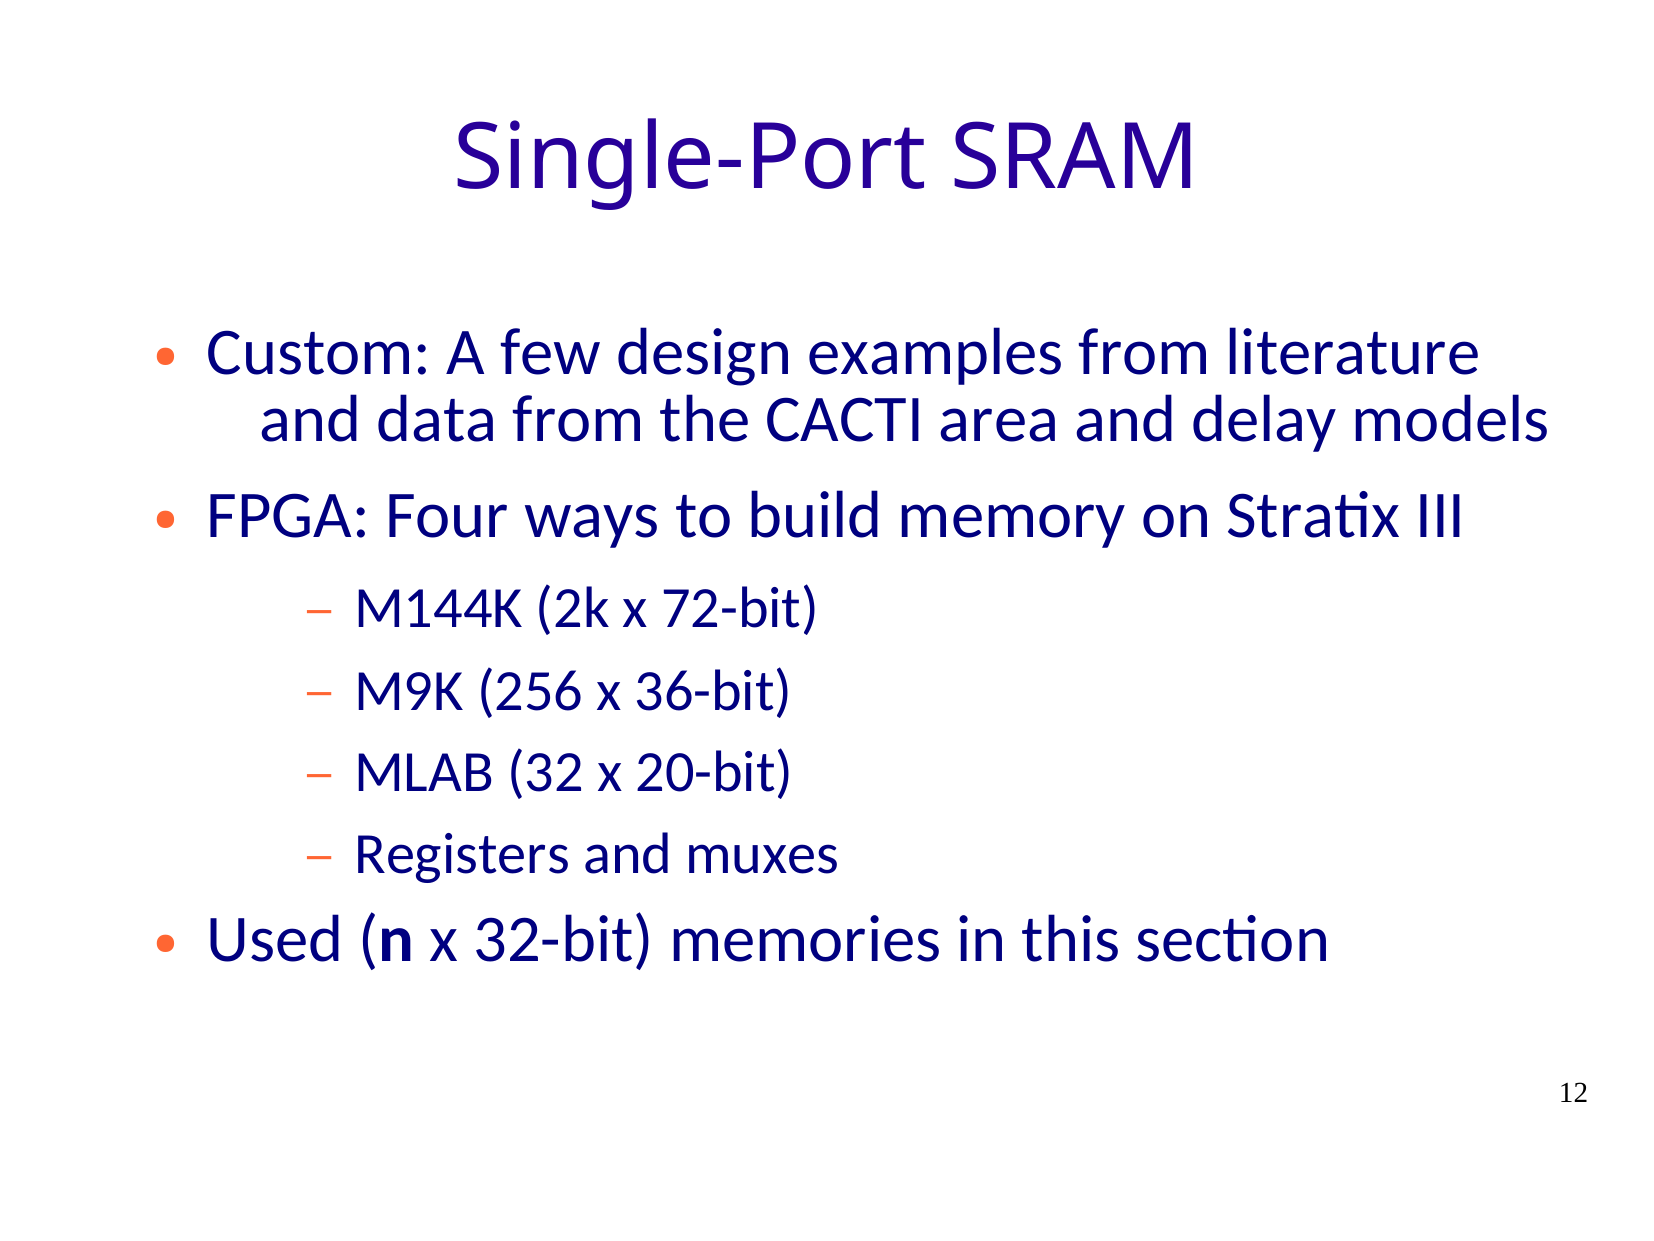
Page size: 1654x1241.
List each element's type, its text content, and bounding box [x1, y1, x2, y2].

list Custom: A few design examples from literature and data from the CACTI area and delay models FPGA: Four ways to build memory on Stratix III M144K (2k x 72-bit) M9K (256 x 36-bit) MLAB (32 x 20-bit) Registers and muxes Used (n x 32-bit) memories in this section [118, 324, 1571, 1129]
title Single-Port SRAM [82, 56, 1571, 250]
